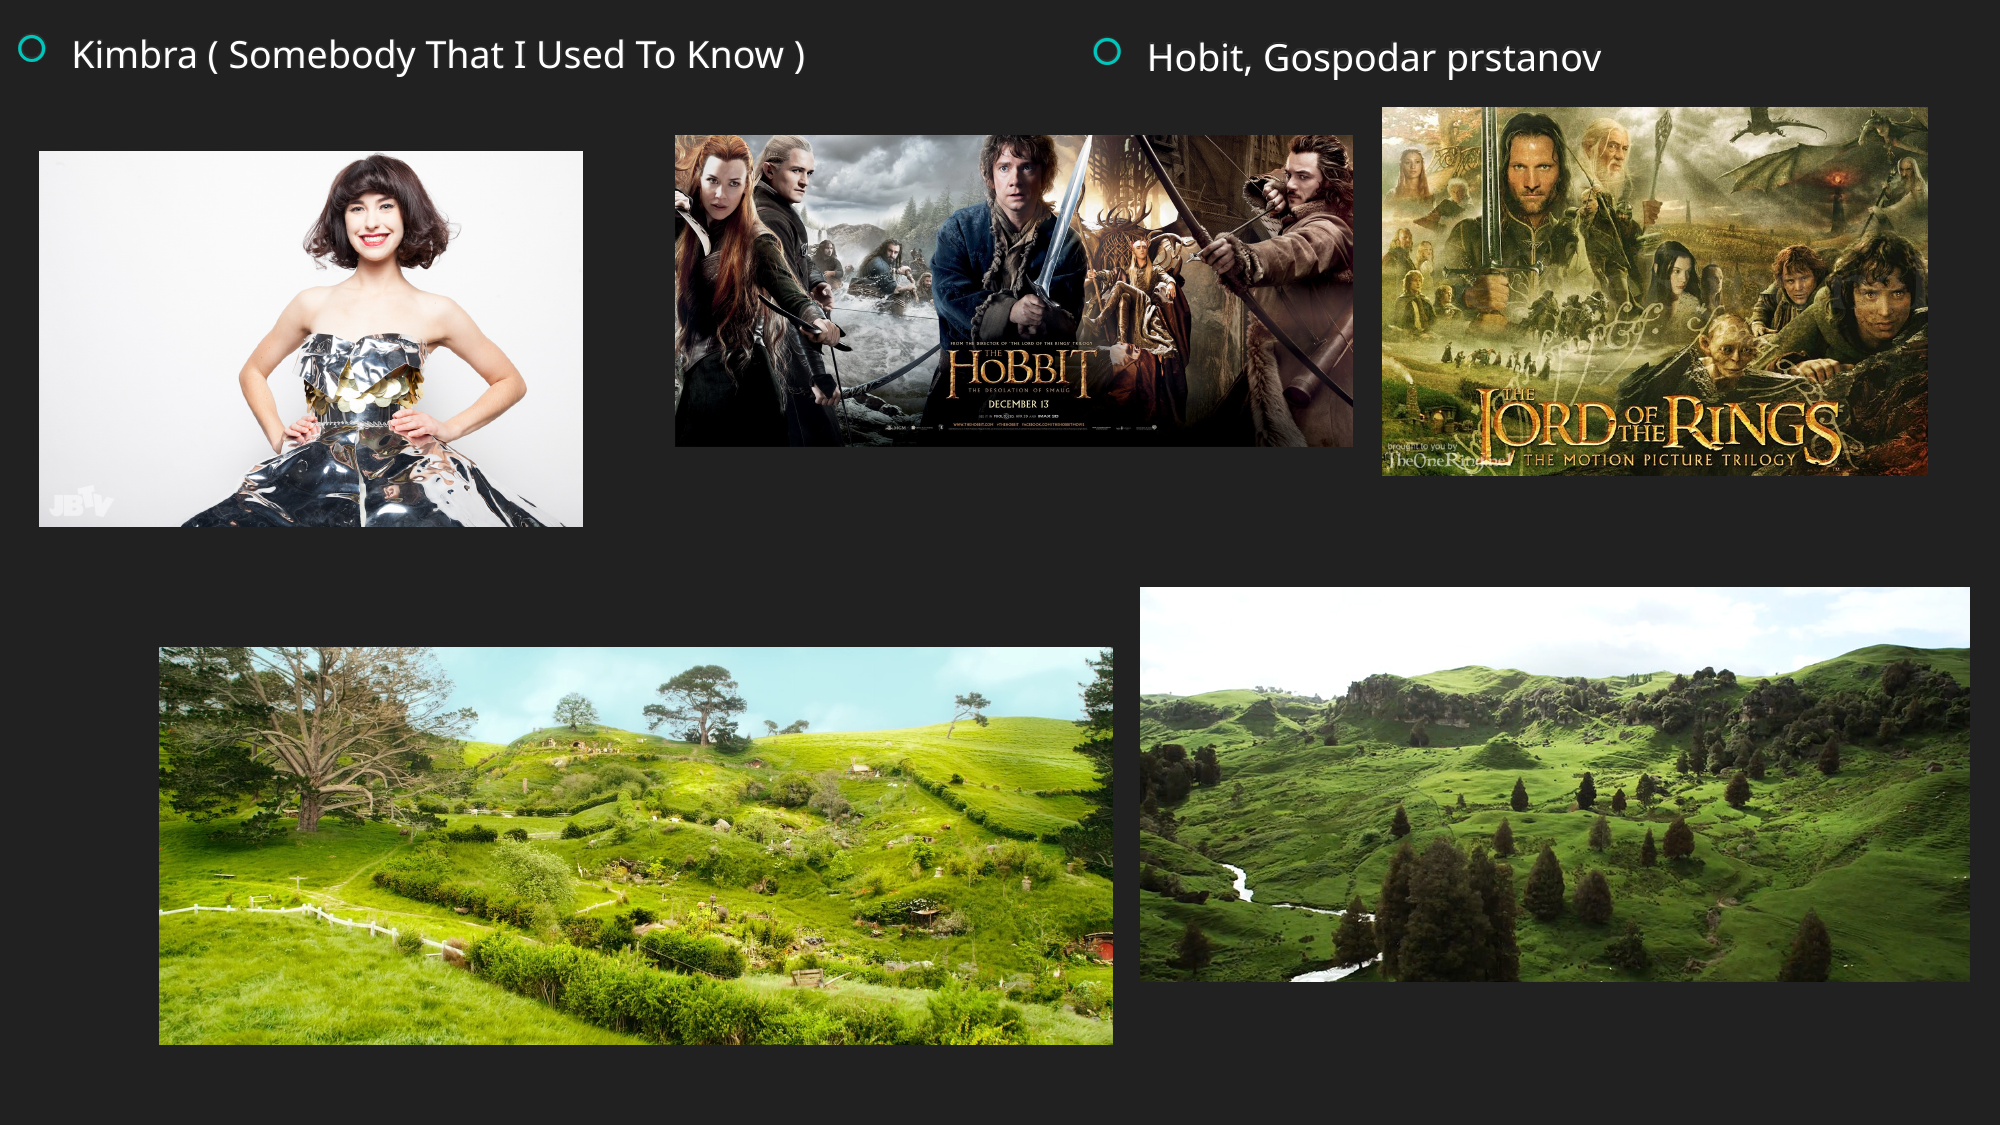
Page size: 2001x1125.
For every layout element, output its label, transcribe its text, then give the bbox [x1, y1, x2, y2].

picture [159, 647, 1113, 1045]
picture [675, 135, 1353, 447]
list Kimbra ( Somebody That I Used To Know ) [0, 0, 852, 108]
list Hobit, Gospodar prstanov [1075, 23, 1928, 89]
picture [1382, 107, 1928, 476]
picture [1140, 587, 1970, 982]
picture [39, 151, 583, 527]
